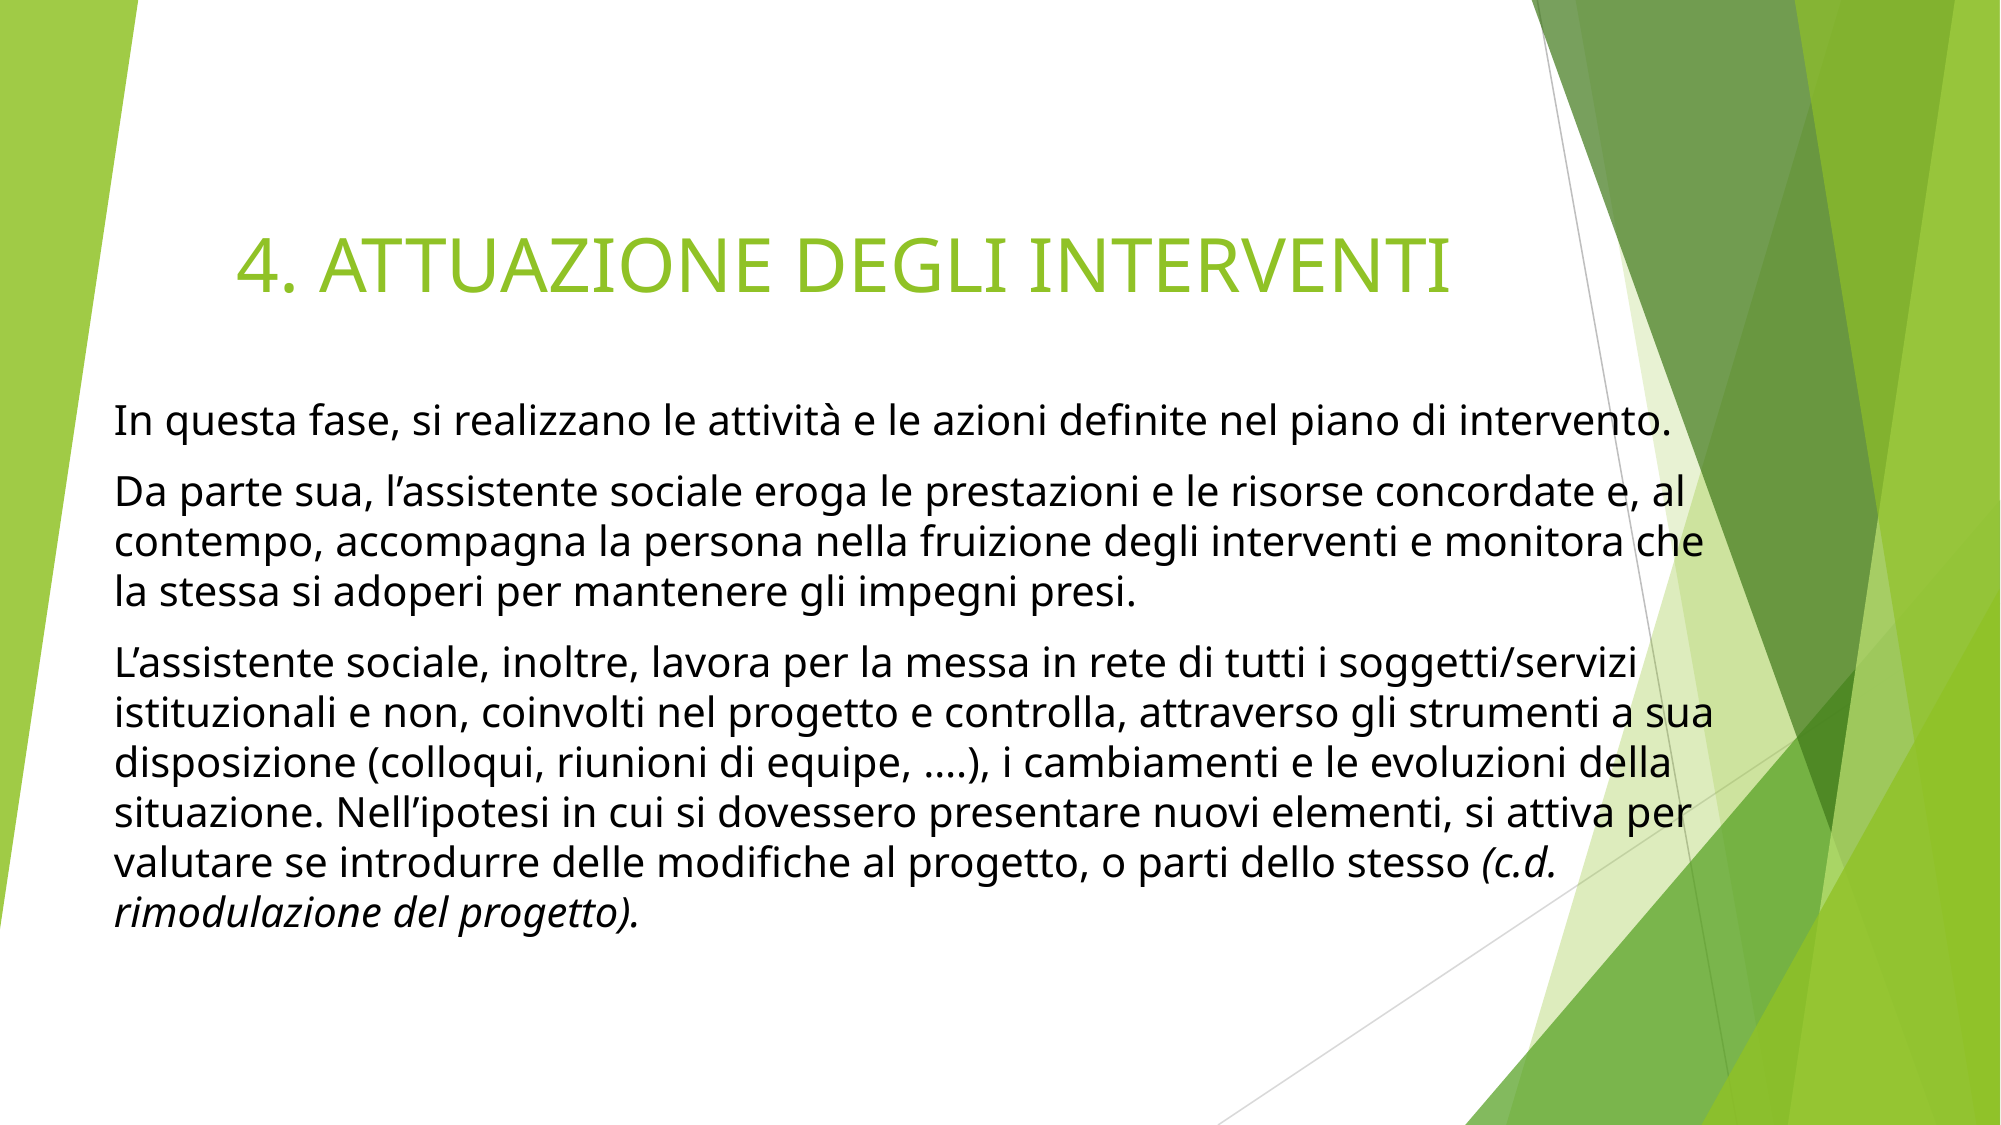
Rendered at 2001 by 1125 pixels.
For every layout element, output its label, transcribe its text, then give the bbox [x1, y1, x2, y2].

subtitle In questa fase, si realizzano le attività e le azioni definite nel piano di intervento. Da parte sua, l’assistente sociale eroga le prestazioni e le risorse concordate e, al contempo, accompagna la persona nella fruizione degli interventi e monitora che la stessa si adoperi per mantenere gli impegni presi. L’assistente sociale, inoltre, lavora per la messa in rete di tutti i soggetti/servizi istituzionali e non, coinvolti nel progetto e controlla, attraverso gli strumenti a sua disposizione (colloqui, riunioni di equipe, ….), i cambiamenti e le evoluzioni della situazione. Nell’ipotesi in cui si dovessero presentare nuovi elementi, si attiva per valutare se introdurre delle modifiche al progetto, o parti dello stesso (c.d. rimodulazione del progetto). [98, 314, 1741, 1063]
title 4. ATTUAZIONE DEGLI INTERVENTI [0, 126, 1868, 315]
